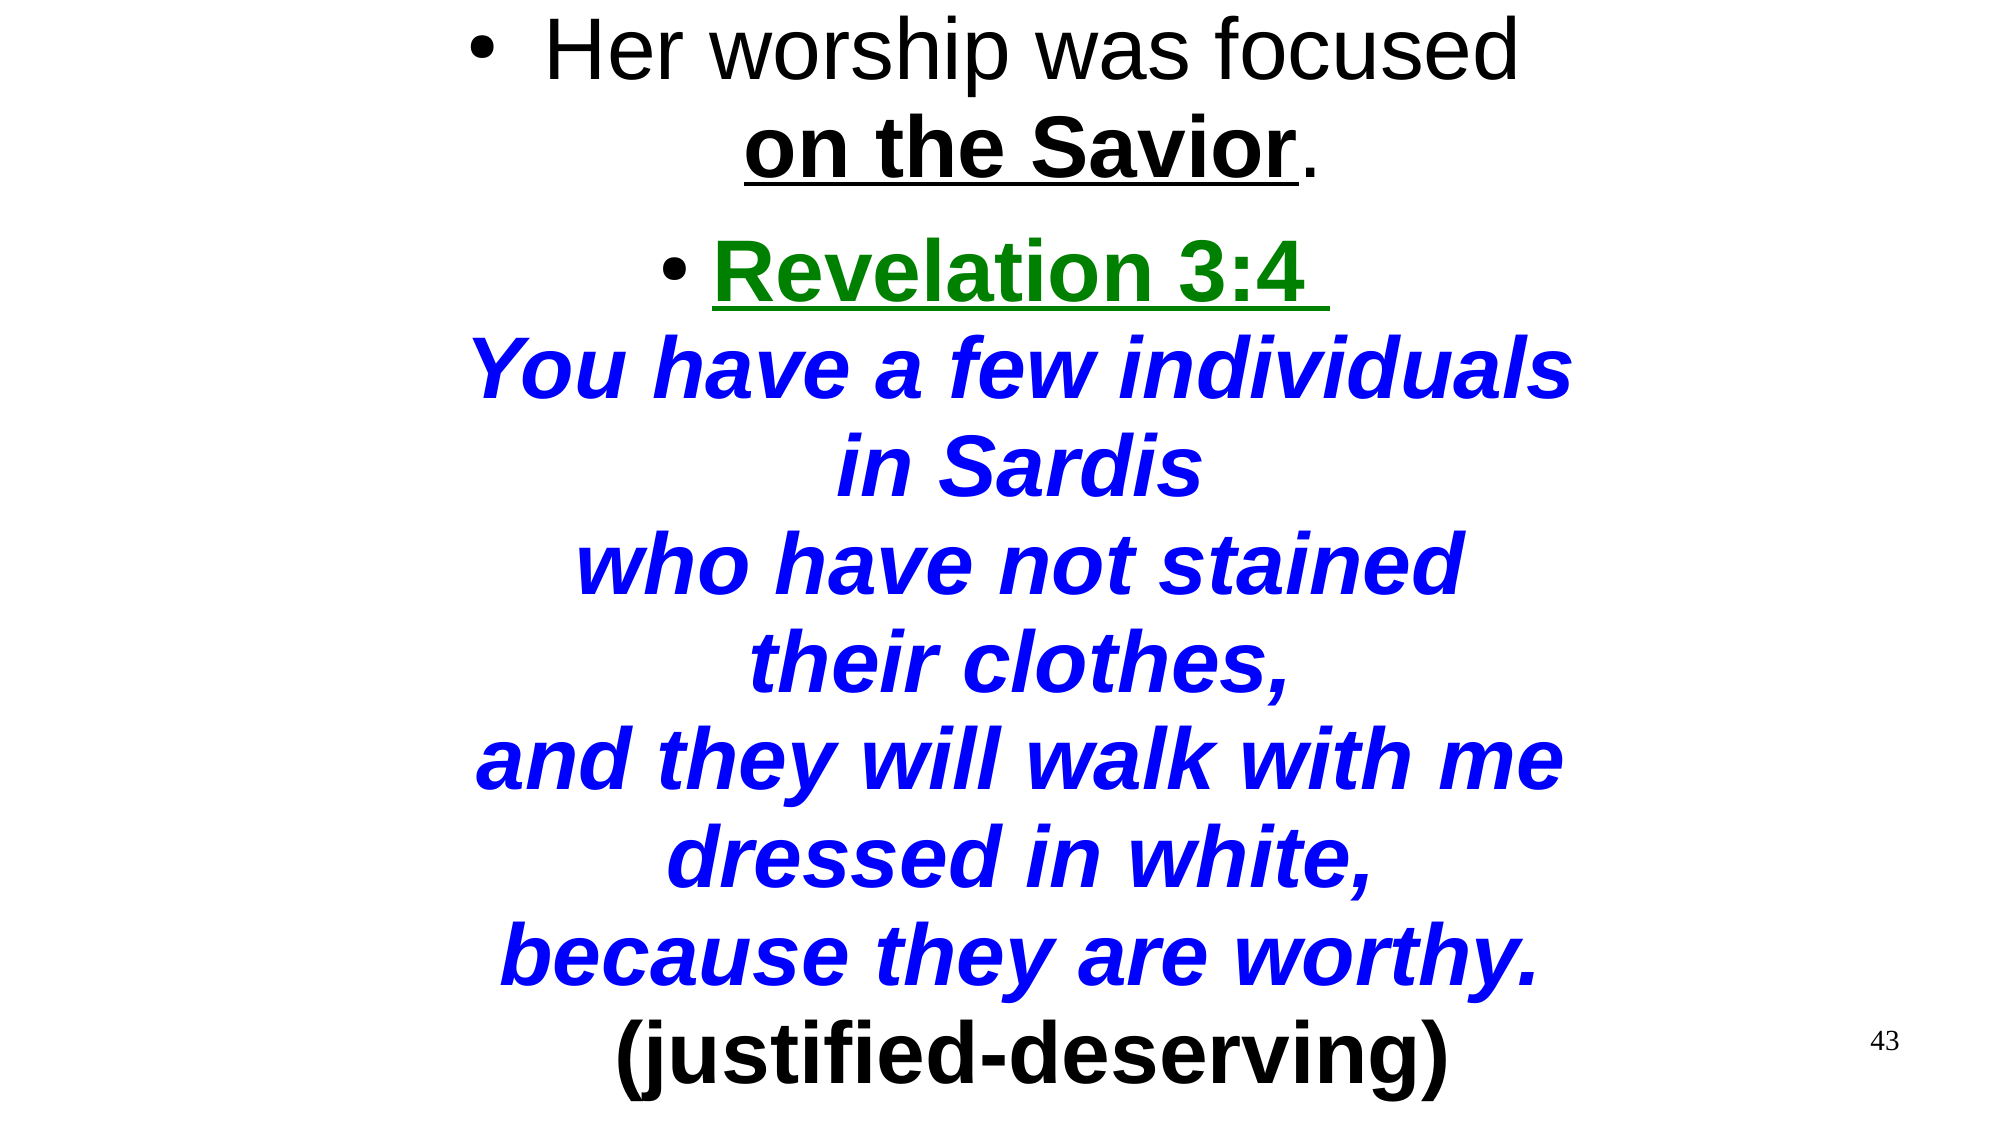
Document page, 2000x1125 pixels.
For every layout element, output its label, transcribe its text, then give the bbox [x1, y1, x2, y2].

list Her worship was focused on the Savior. Revelation 3:4 You have a few individuals in Sardis who have not stained their clothes, and they will walk with me dressed in white, because they are worthy. (justified-deserving) [0, 0, 1996, 1123]
